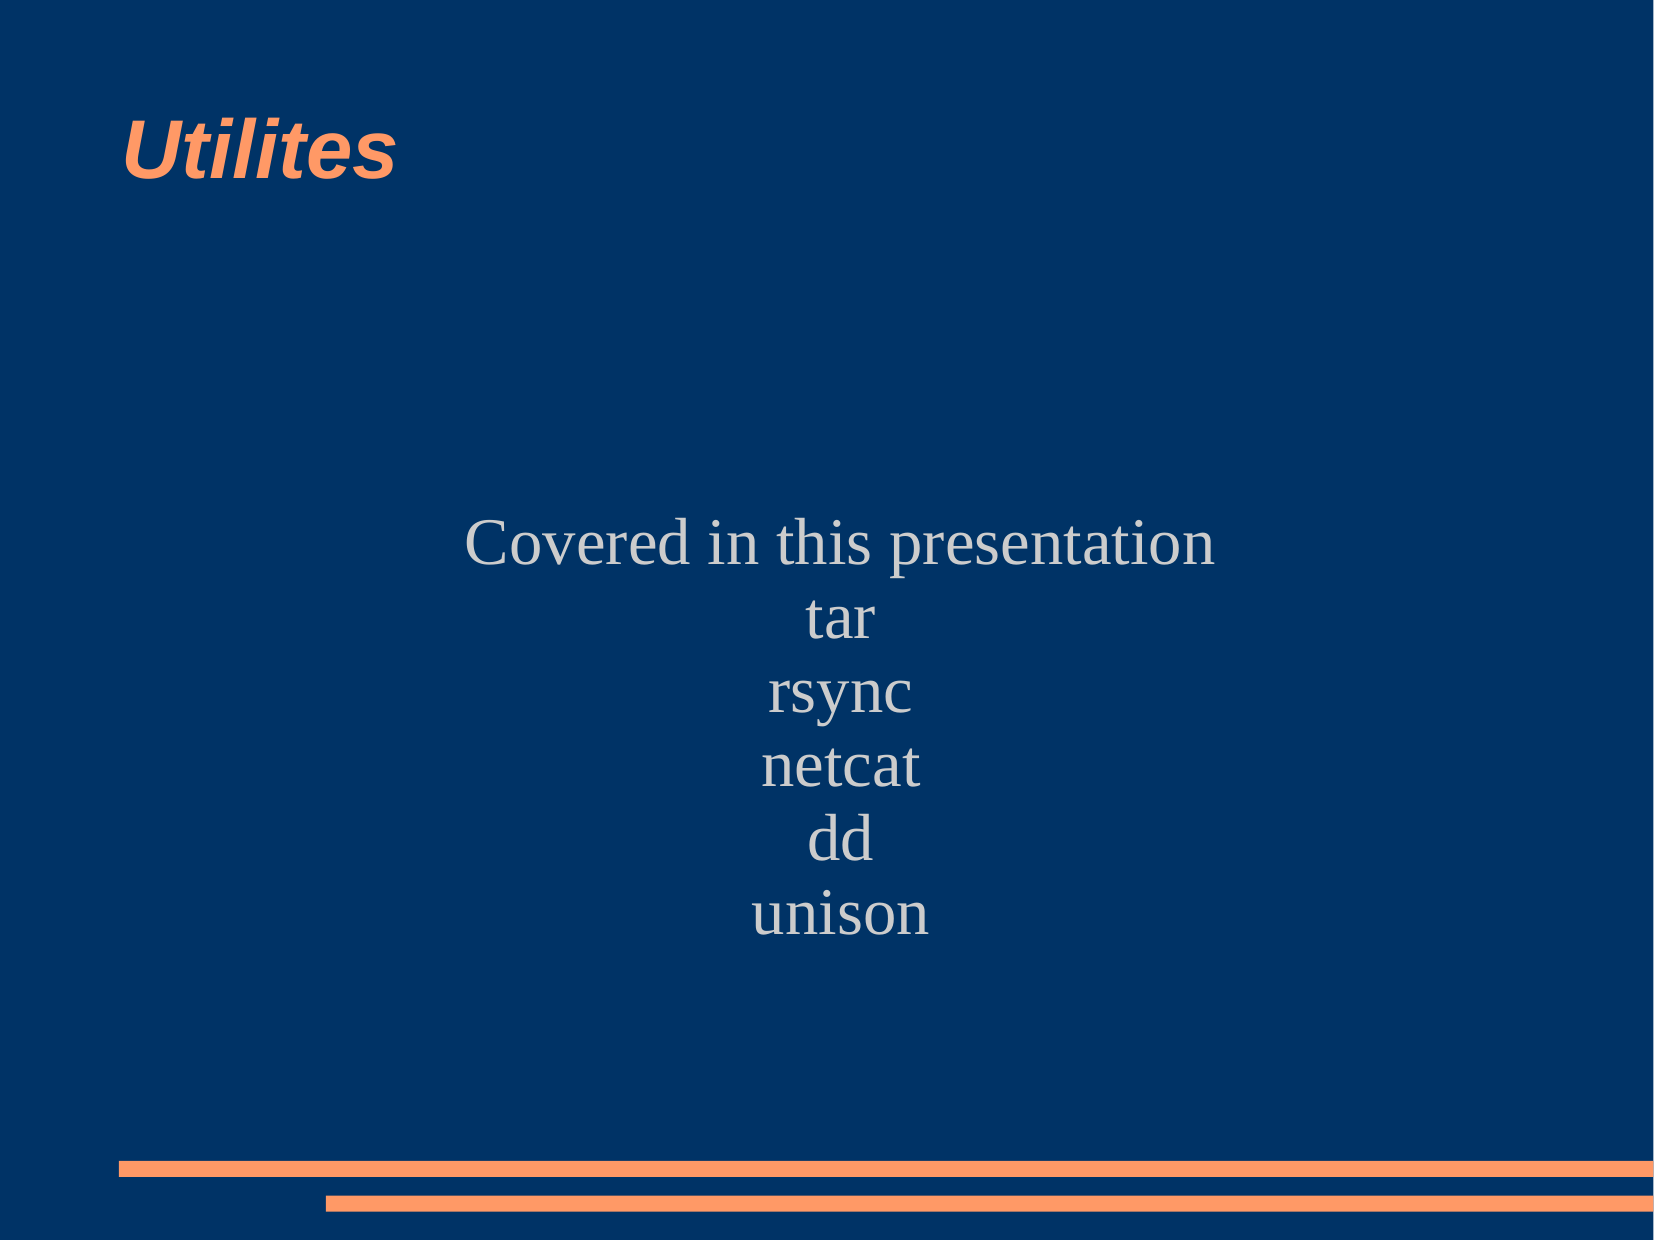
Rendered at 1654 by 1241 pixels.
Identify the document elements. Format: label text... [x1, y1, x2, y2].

title Utilites [121, 46, 1534, 254]
subtitle Covered in this presentation tar rsync netcat dd unison [121, 322, 1561, 1133]
